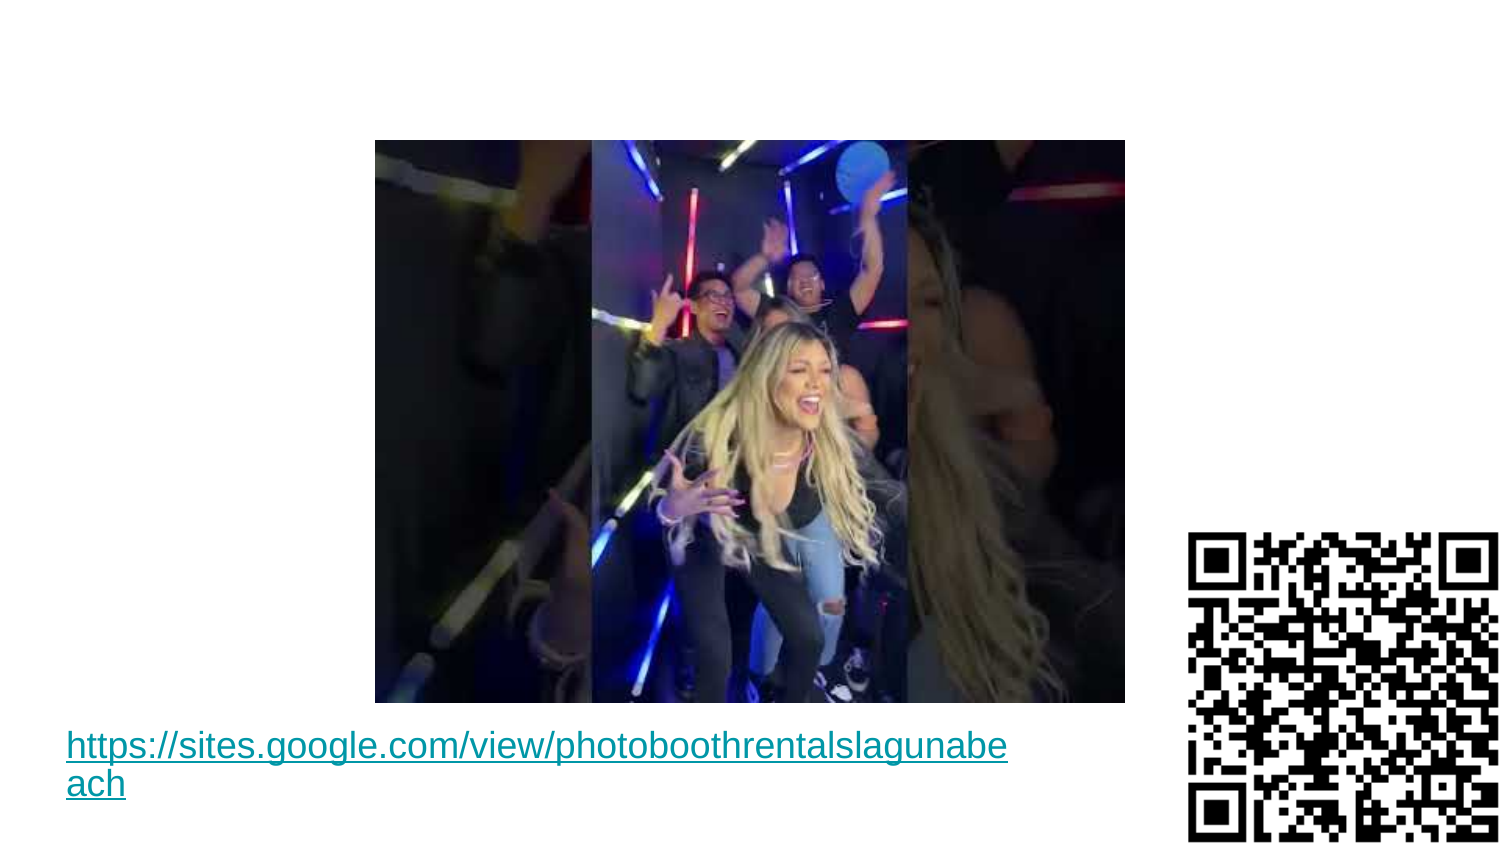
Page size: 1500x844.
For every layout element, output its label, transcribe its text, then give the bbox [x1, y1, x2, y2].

picture [375, 140, 1125, 704]
list https://sites.google.com/view/photoboothrentalslagunabeach [51, 694, 1036, 794]
picture [1187, 531, 1500, 844]
